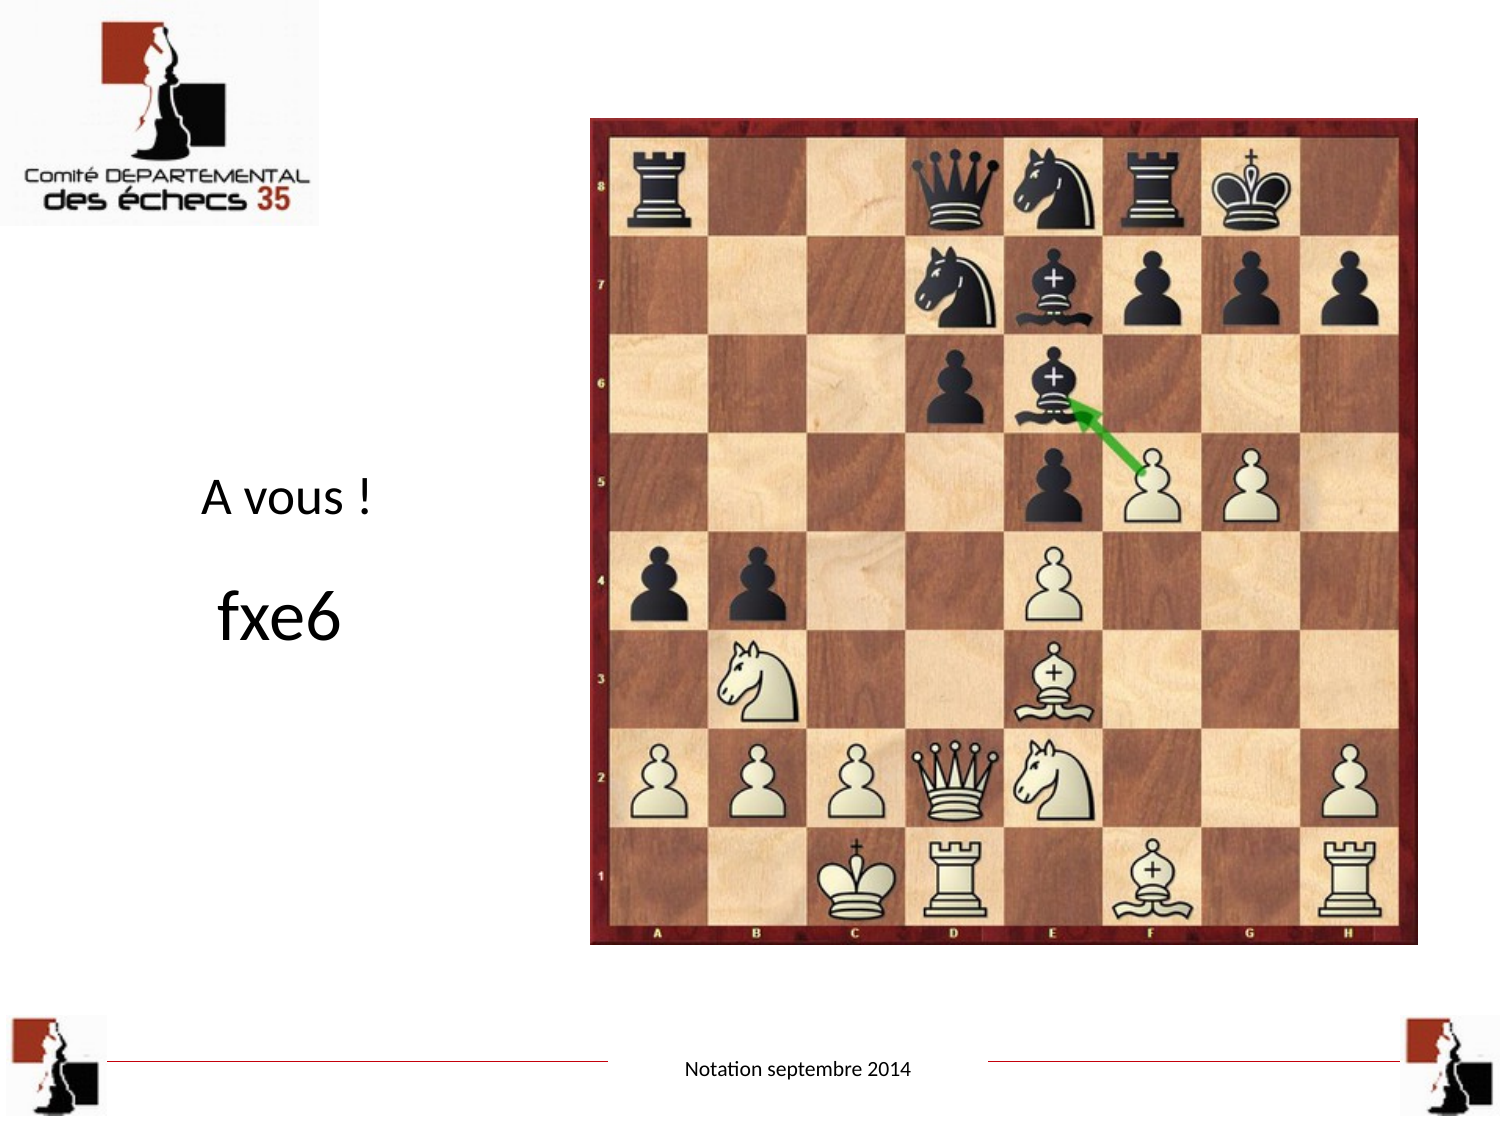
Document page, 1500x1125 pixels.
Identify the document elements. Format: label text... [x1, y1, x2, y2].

text_box fxe6 [16, 448, 544, 875]
picture [590, 118, 1418, 945]
text_box A vous ! [23, 342, 551, 768]
picture [6, 1015, 107, 1116]
picture [1400, 1015, 1500, 1116]
picture [0, 0, 319, 226]
